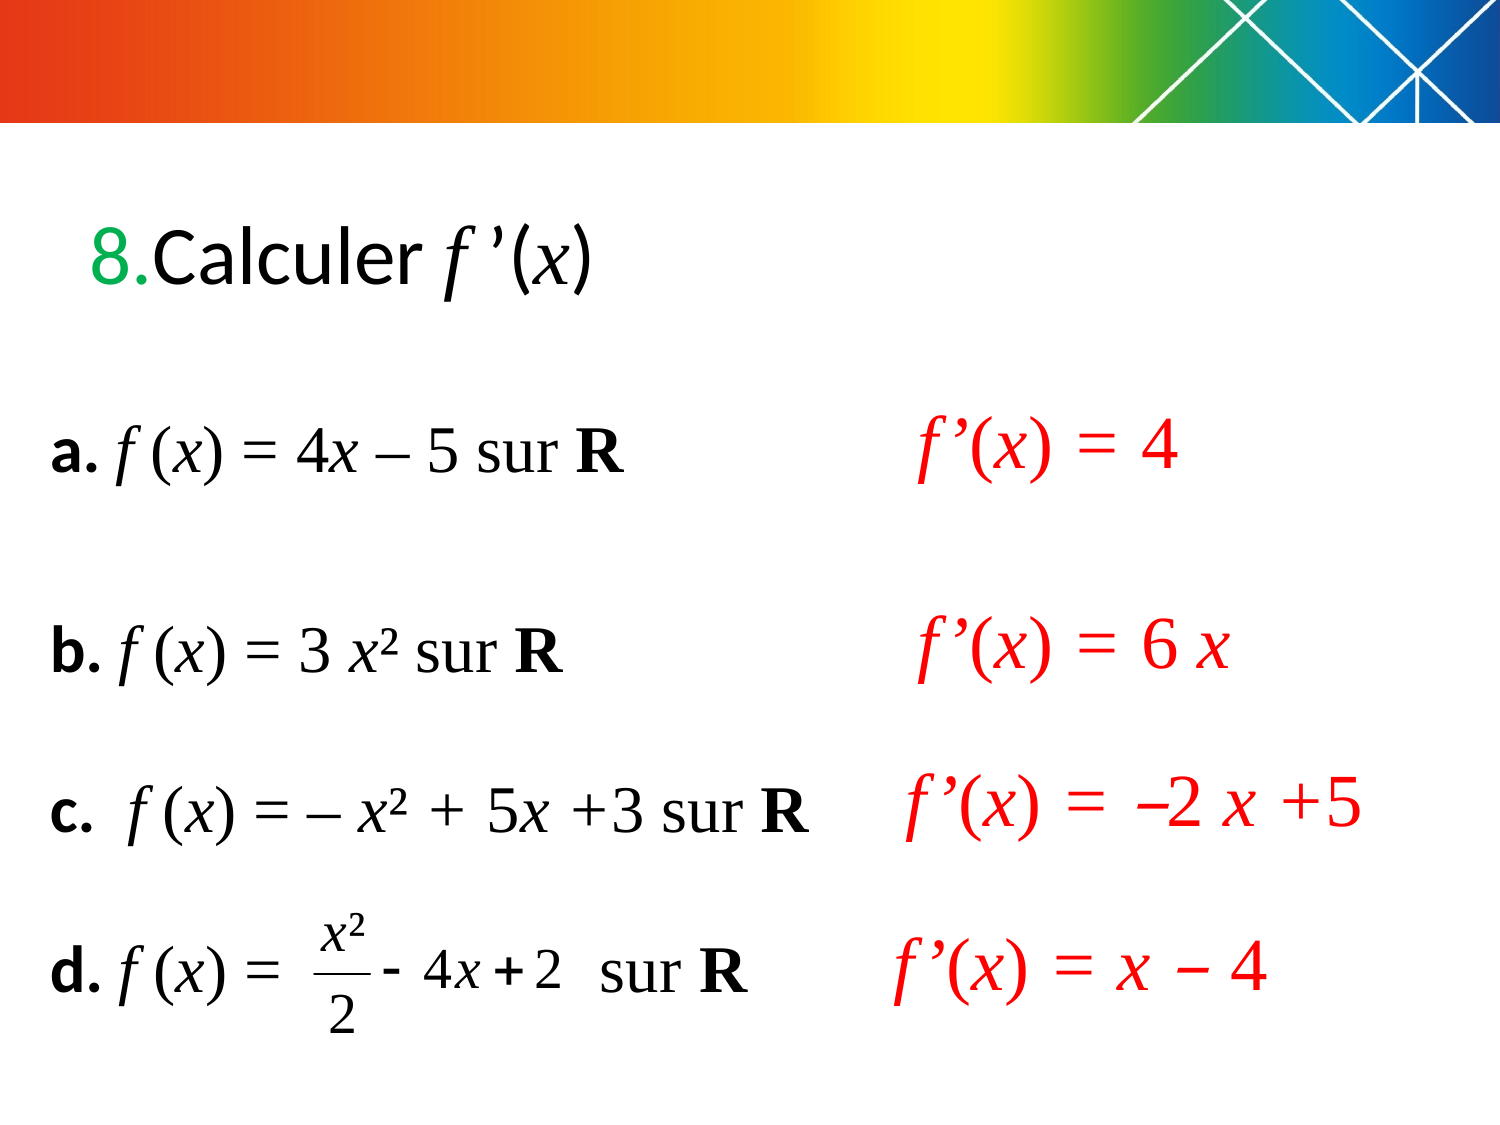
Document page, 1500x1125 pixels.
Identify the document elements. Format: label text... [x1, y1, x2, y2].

picture [0, 0, 1358, 123]
text_box f’(x) = 6 x [902, 586, 1500, 692]
text_box 8.Calculer f ’(x) [74, 163, 1500, 338]
text_box f’(x) = x – 4 [878, 908, 1500, 1014]
text_box f’(x) = –2 x +5 [890, 744, 1500, 850]
text_box f’(x) = 4 [902, 386, 1500, 492]
chart [304, 896, 575, 1047]
picture [1340, 0, 1500, 123]
text_box a. f (x) = 4x – 5 sur R b. f (x) = 3 x² sur R c. f (x) = – x² + 5x +3 sur R d. f (x) = sur R [35, 398, 879, 1125]
